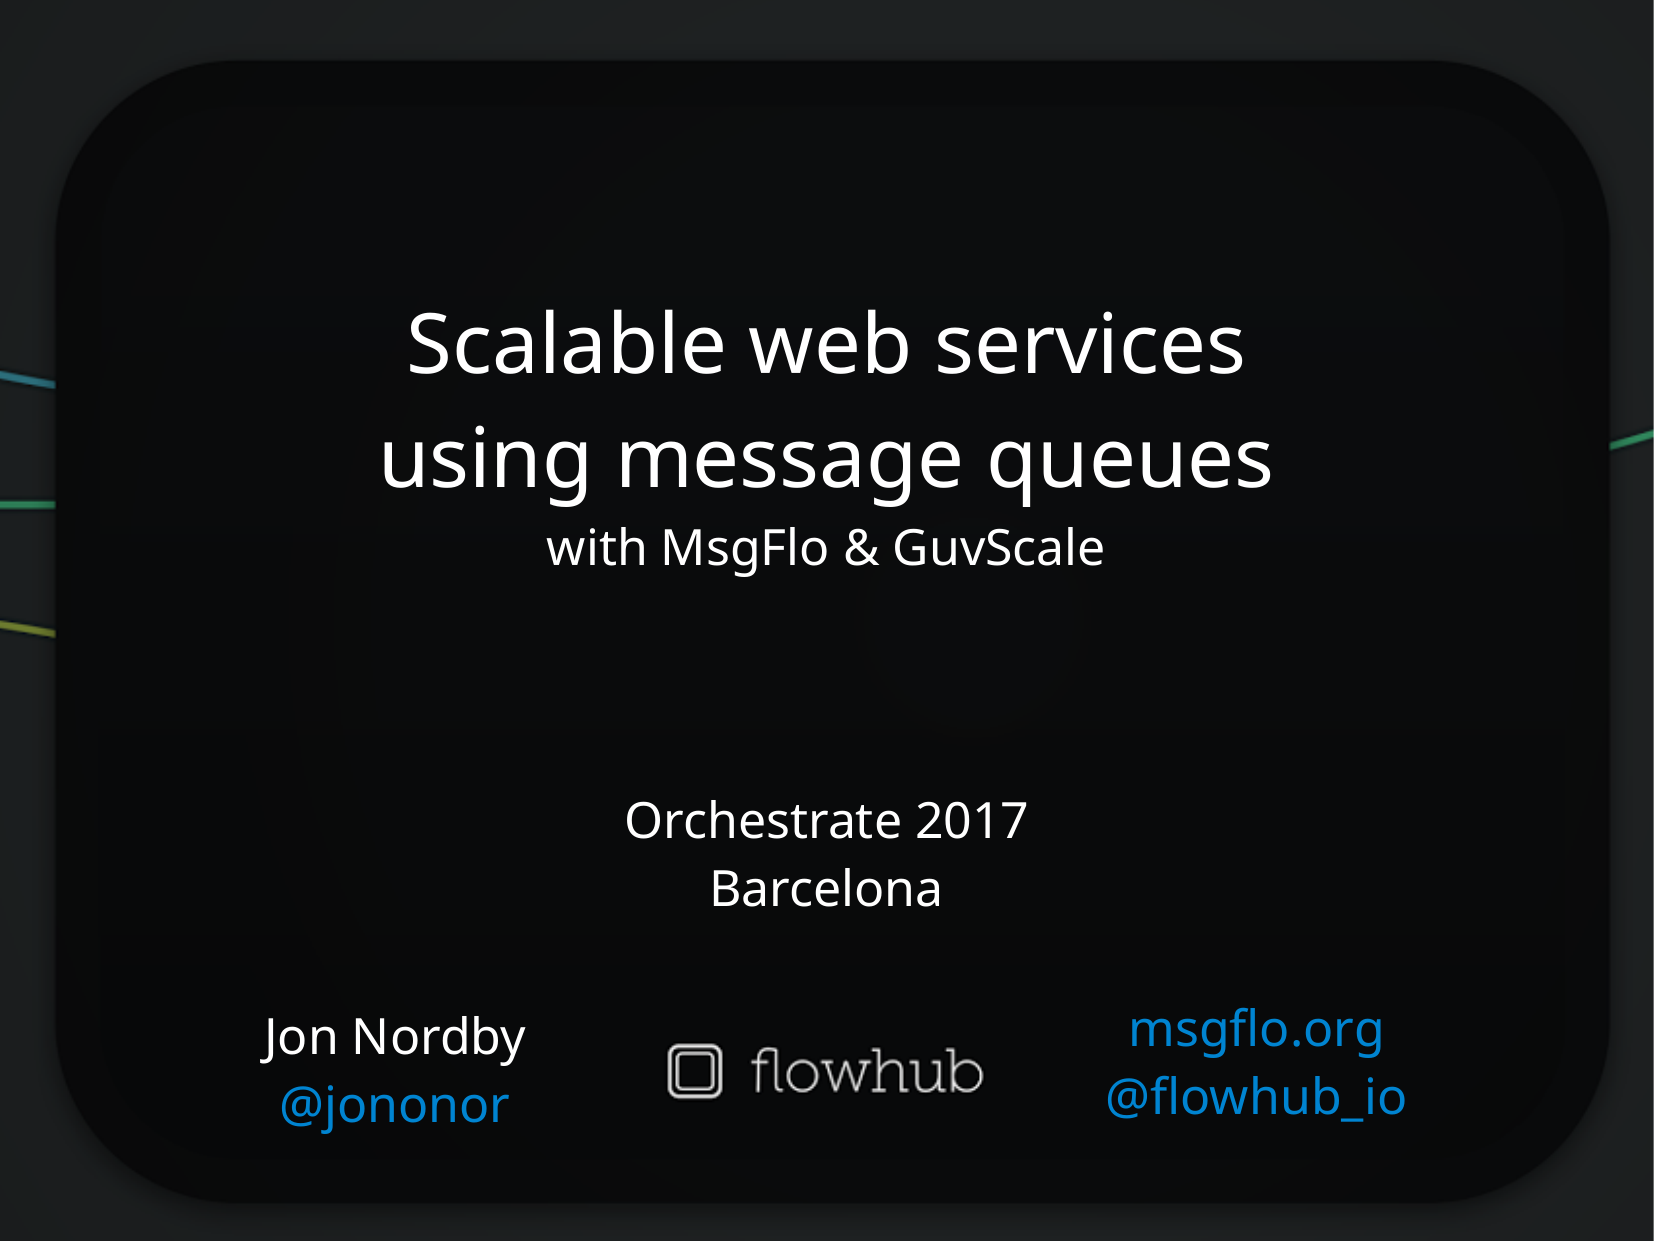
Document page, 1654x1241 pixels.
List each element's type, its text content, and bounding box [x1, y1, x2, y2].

picture [0, 0, 1654, 1241]
subtitle Scalable web services using message queues with MsgFlo & GuvScale Orchestrate 2017 Barcelona [82, 290, 1571, 1010]
text_box msgflo.org @flowhub_io [1080, 973, 1434, 1149]
text_box Jon Nordby @jononor [165, 1006, 626, 1132]
